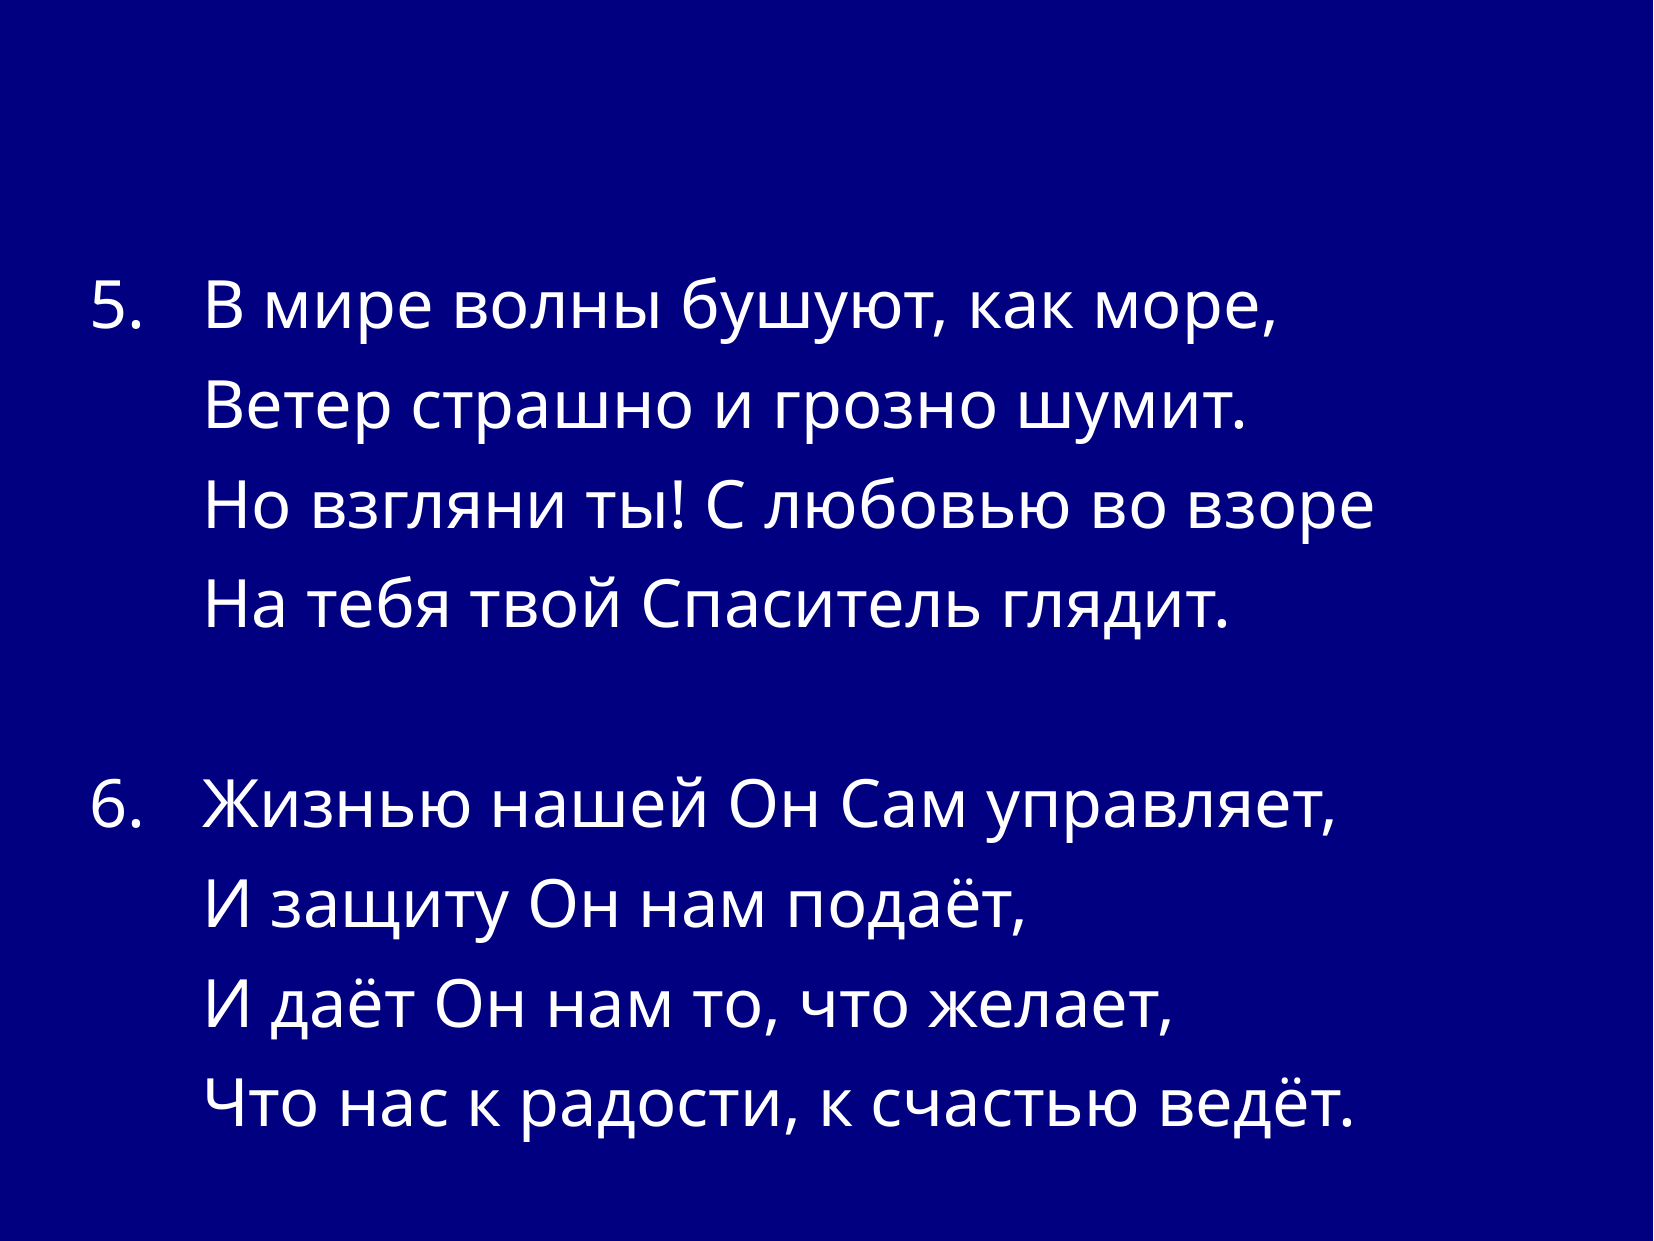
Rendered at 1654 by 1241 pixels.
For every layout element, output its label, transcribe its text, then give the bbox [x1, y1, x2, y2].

text_box 5. В мире волны бушуют, как море, Ветер страшно и грозно шумит. Но взгляни ты! С любовью во взоре На тебя твой Спаситель глядит. 6. Жизнью нашей Он Сам управляет, И защиту Он нам подаёт, И даёт Он нам то, что желает, Что нас к радости, к счастью ведёт. [75, 150, 1576, 1163]
